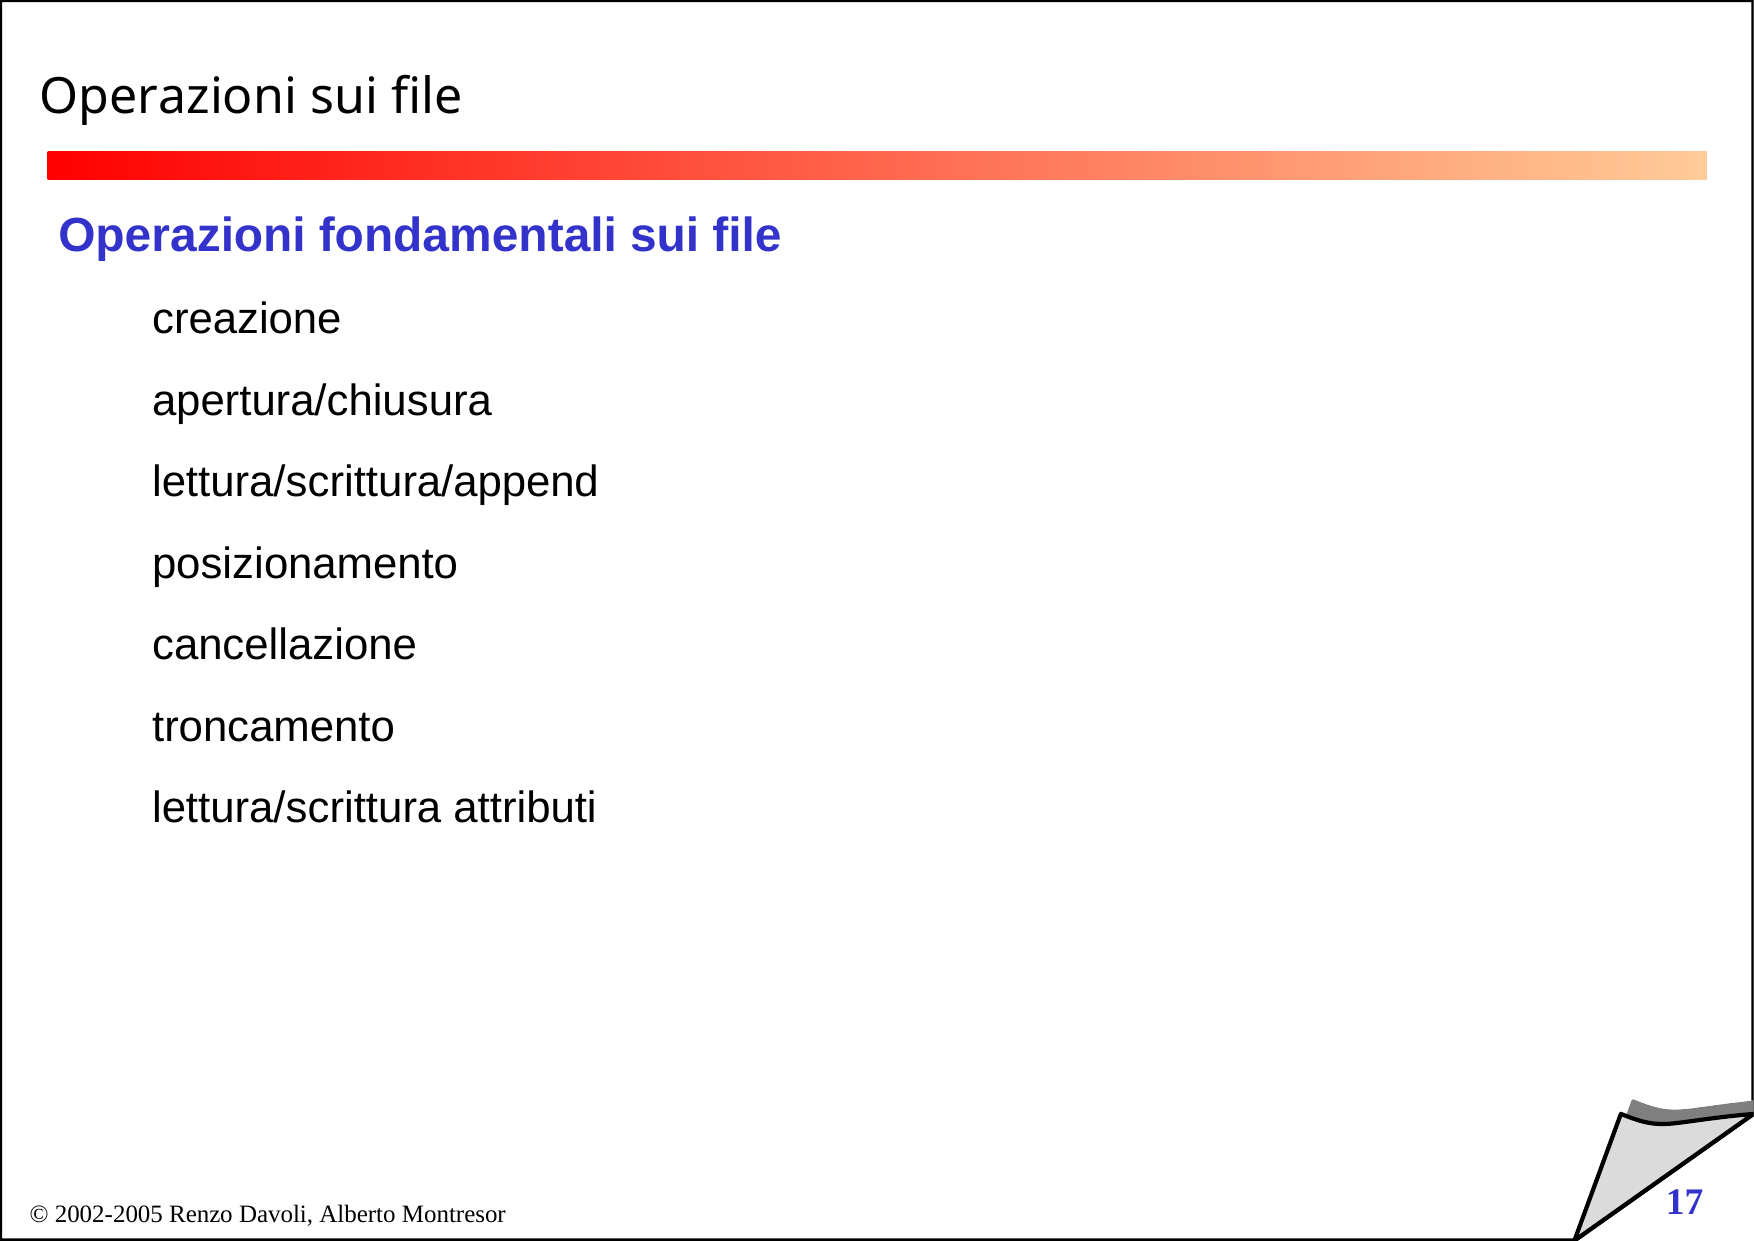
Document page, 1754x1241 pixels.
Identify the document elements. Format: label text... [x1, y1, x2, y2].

list Operazioni fondamentali sui file creazione apertura/chiusura lettura/scrittura/append posizionamento cancellazione troncamento lettura/scrittura attributi [58, 206, 1695, 984]
text_box Start [1469, 152, 1474, 179]
title Operazioni sui file [40, 49, 1713, 144]
text_box 6-11 [1074, 152, 1078, 179]
